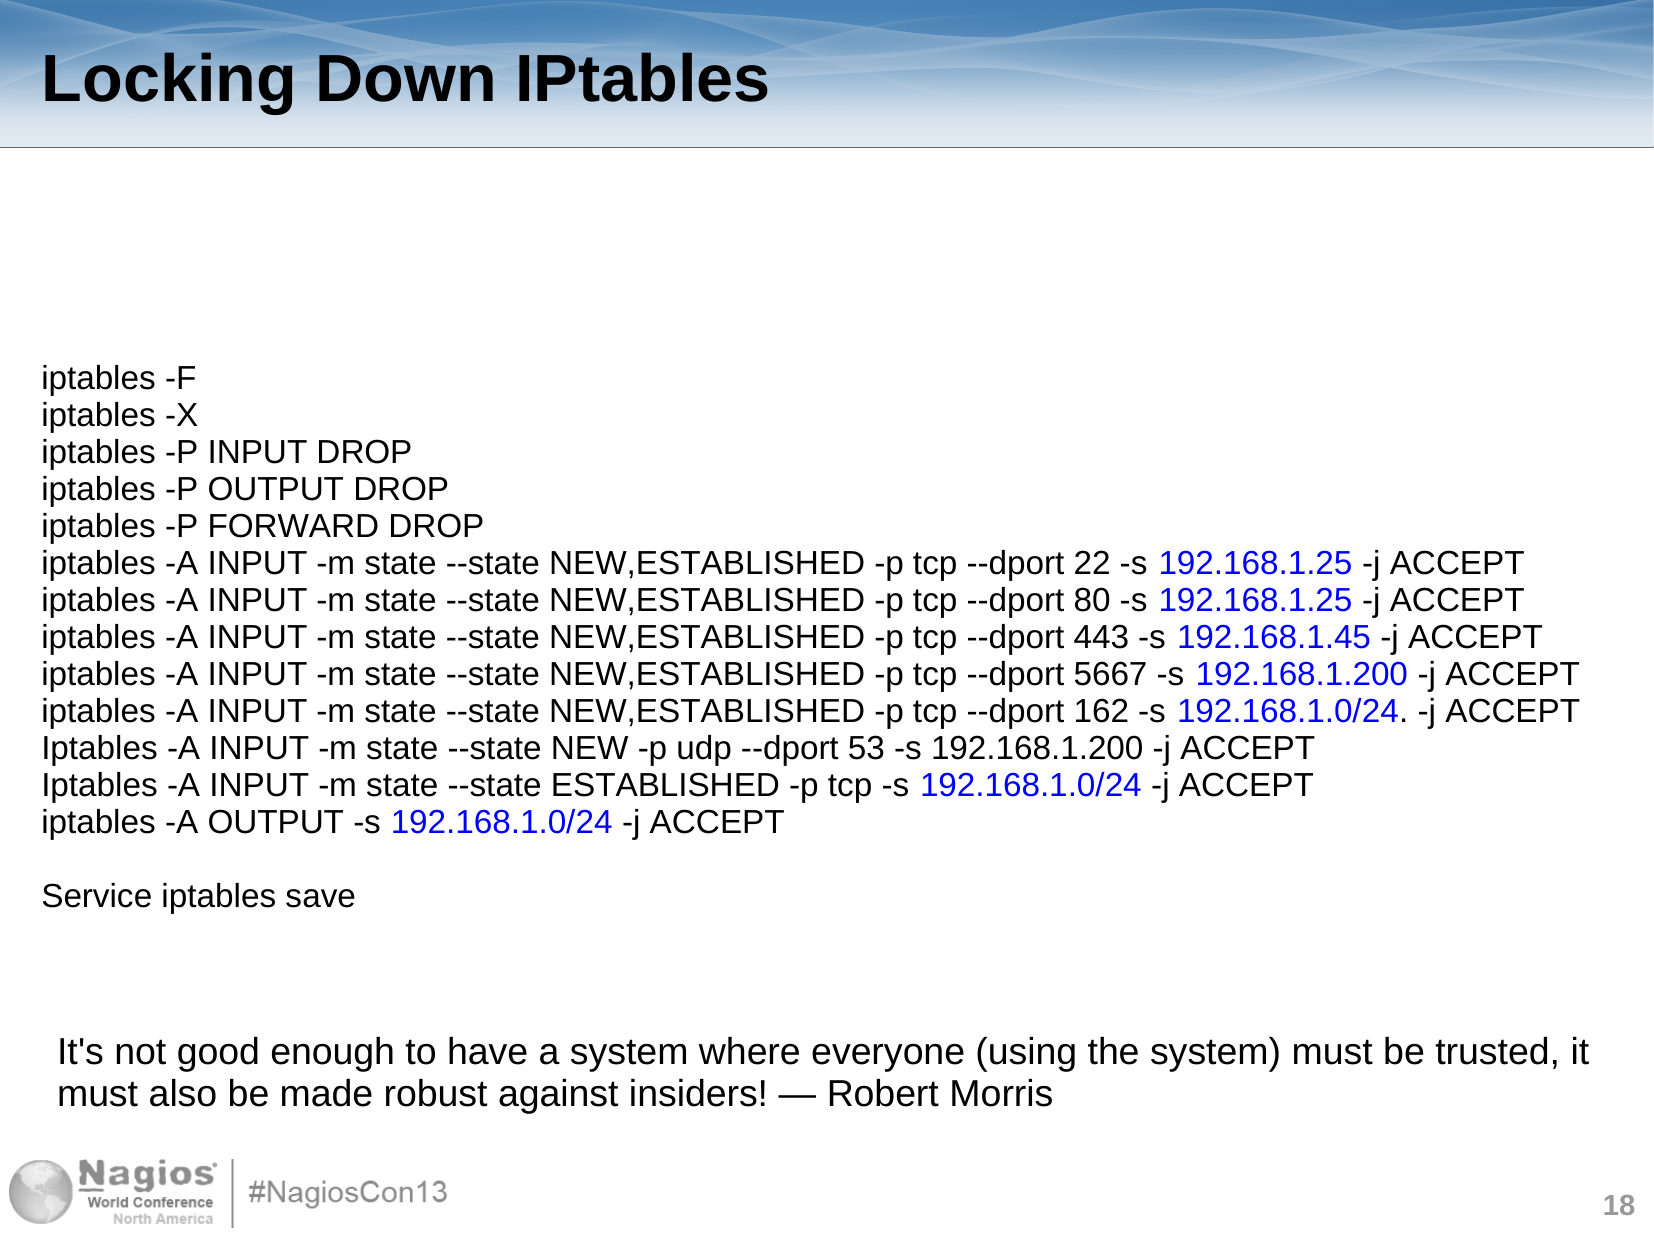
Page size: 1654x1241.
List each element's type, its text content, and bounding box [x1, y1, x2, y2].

title Locking Down IPtables [41, 29, 1248, 127]
text_box It's not good enough to have a system where everyone (using the system) must be trusted, it must also be made robust against insiders! — Robert Morris [42, 1023, 1612, 1123]
picture [9, 1159, 453, 1228]
picture [0, 0, 1654, 147]
text_box iptables -F iptables -X iptables -P INPUT DROP iptables -P OUTPUT DROP iptables -P FORWARD DROP iptables -A INPUT -m state --state NEW,ESTABLISHED -p tcp --dport 22 -s 192.168.1.25 -j ACCEPT iptables -A INPUT -m state --state NEW,ESTABLISHED -p tcp --dport 80 -s 192.168.1.25 -j ACCEPT iptables -A INPUT -m state --state NEW,ESTABLISHED -p tcp --dport 443 -s 192.168.1.45 -j ACCEPT iptables -A INPUT -m state --state NEW,ESTABLISHED -p tcp --dport 5667 -s 192.168.1.200 -j ACCEPT iptables -A INPUT -m state --state NEW,ESTABLISHED -p tcp --dport 162 -s 192.168.1.0/24. -j ACCEPT Iptables -A INPUT -m state --state NEW -p udp --dport 53 -s 192.168.1.200 -j ACCEPT Iptables -A INPUT -m state --state ESTABLISHED -p tcp -s 192.168.1.0/24 -j ACCEPT iptables -A OUTPUT -s 192.168.1.0/24 -j ACCEPT Service iptables save [26, 351, 1627, 926]
